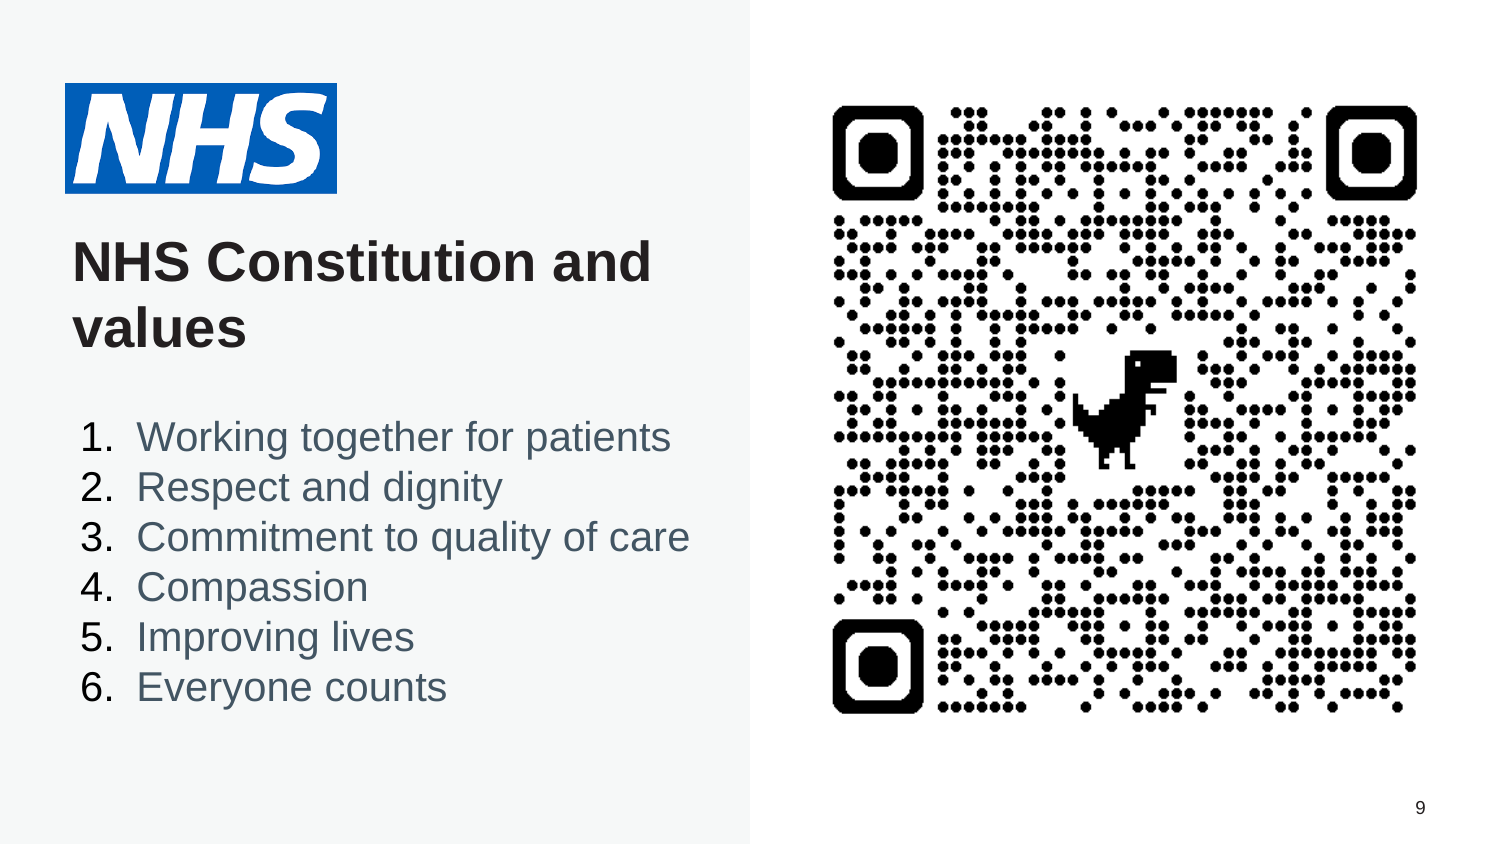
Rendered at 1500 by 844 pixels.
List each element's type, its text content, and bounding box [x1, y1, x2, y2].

picture [806, 52, 1443, 768]
picture [65, 83, 337, 194]
title NHS Constitution and values [57, 219, 751, 403]
text_box Working together for patients Respect and dignity Commitment to quality of care Compassion Improving lives Everyone counts [65, 402, 719, 721]
